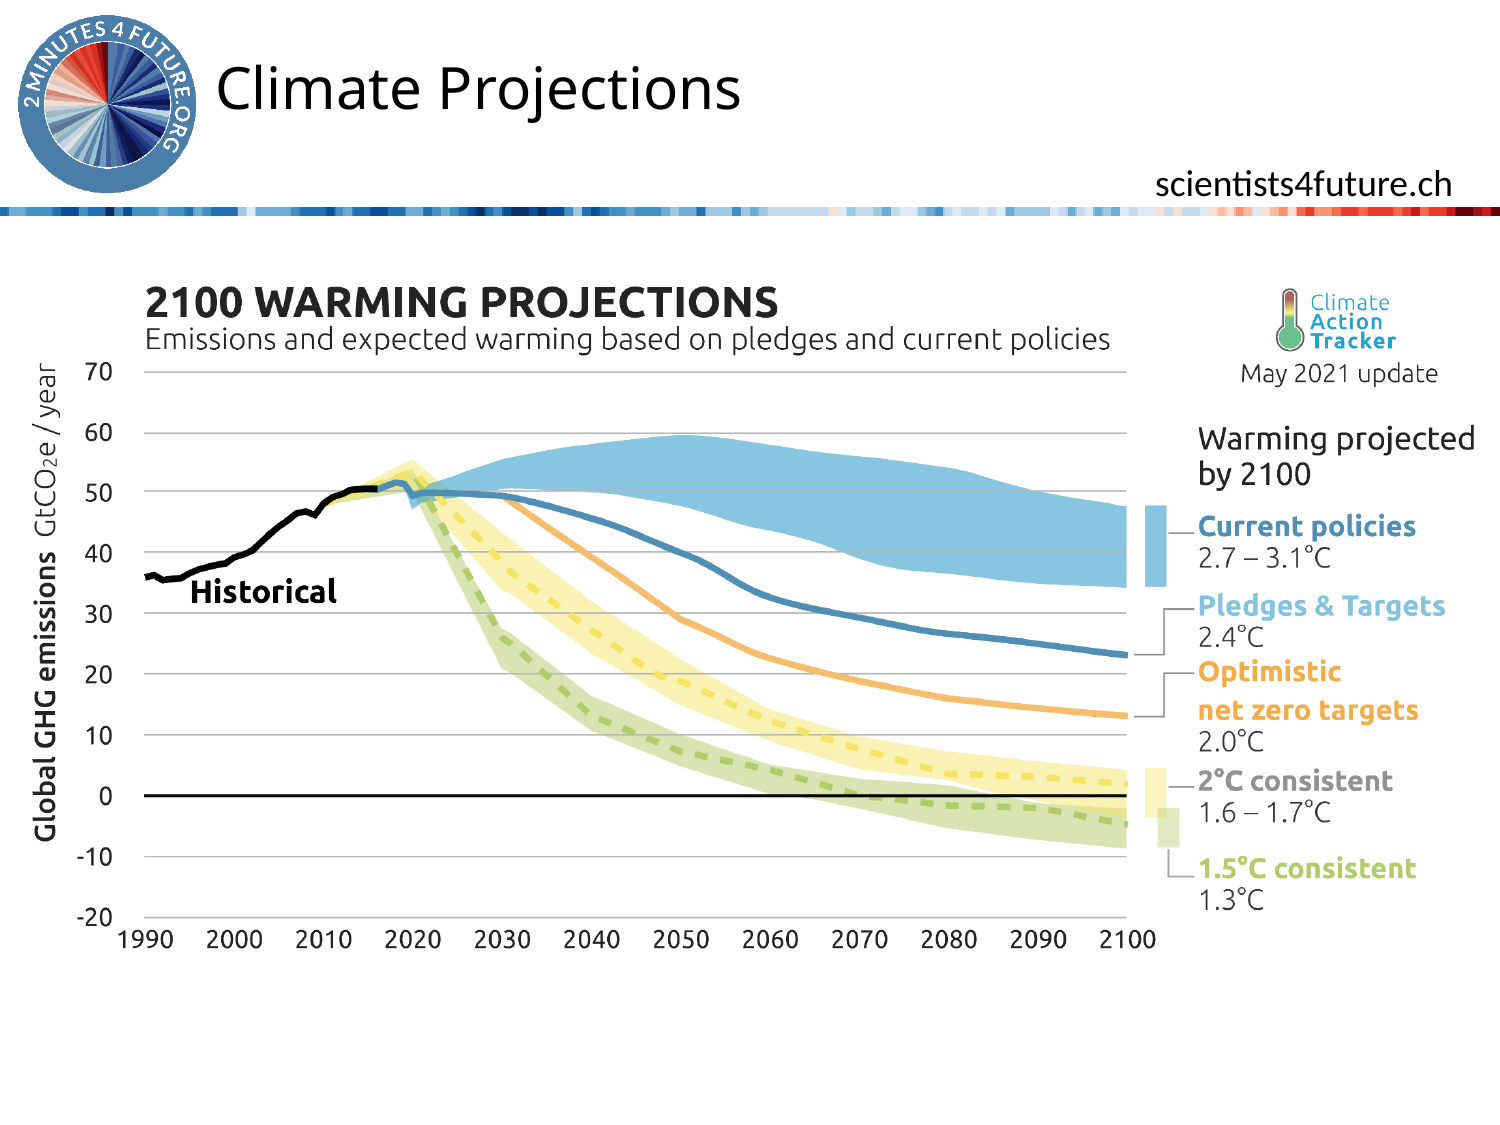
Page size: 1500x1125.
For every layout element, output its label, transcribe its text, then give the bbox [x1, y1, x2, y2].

picture [18, 15, 196, 193]
text_box Climate Projections [200, 51, 1455, 157]
picture [32, 280, 1478, 953]
picture [0, 207, 1500, 216]
